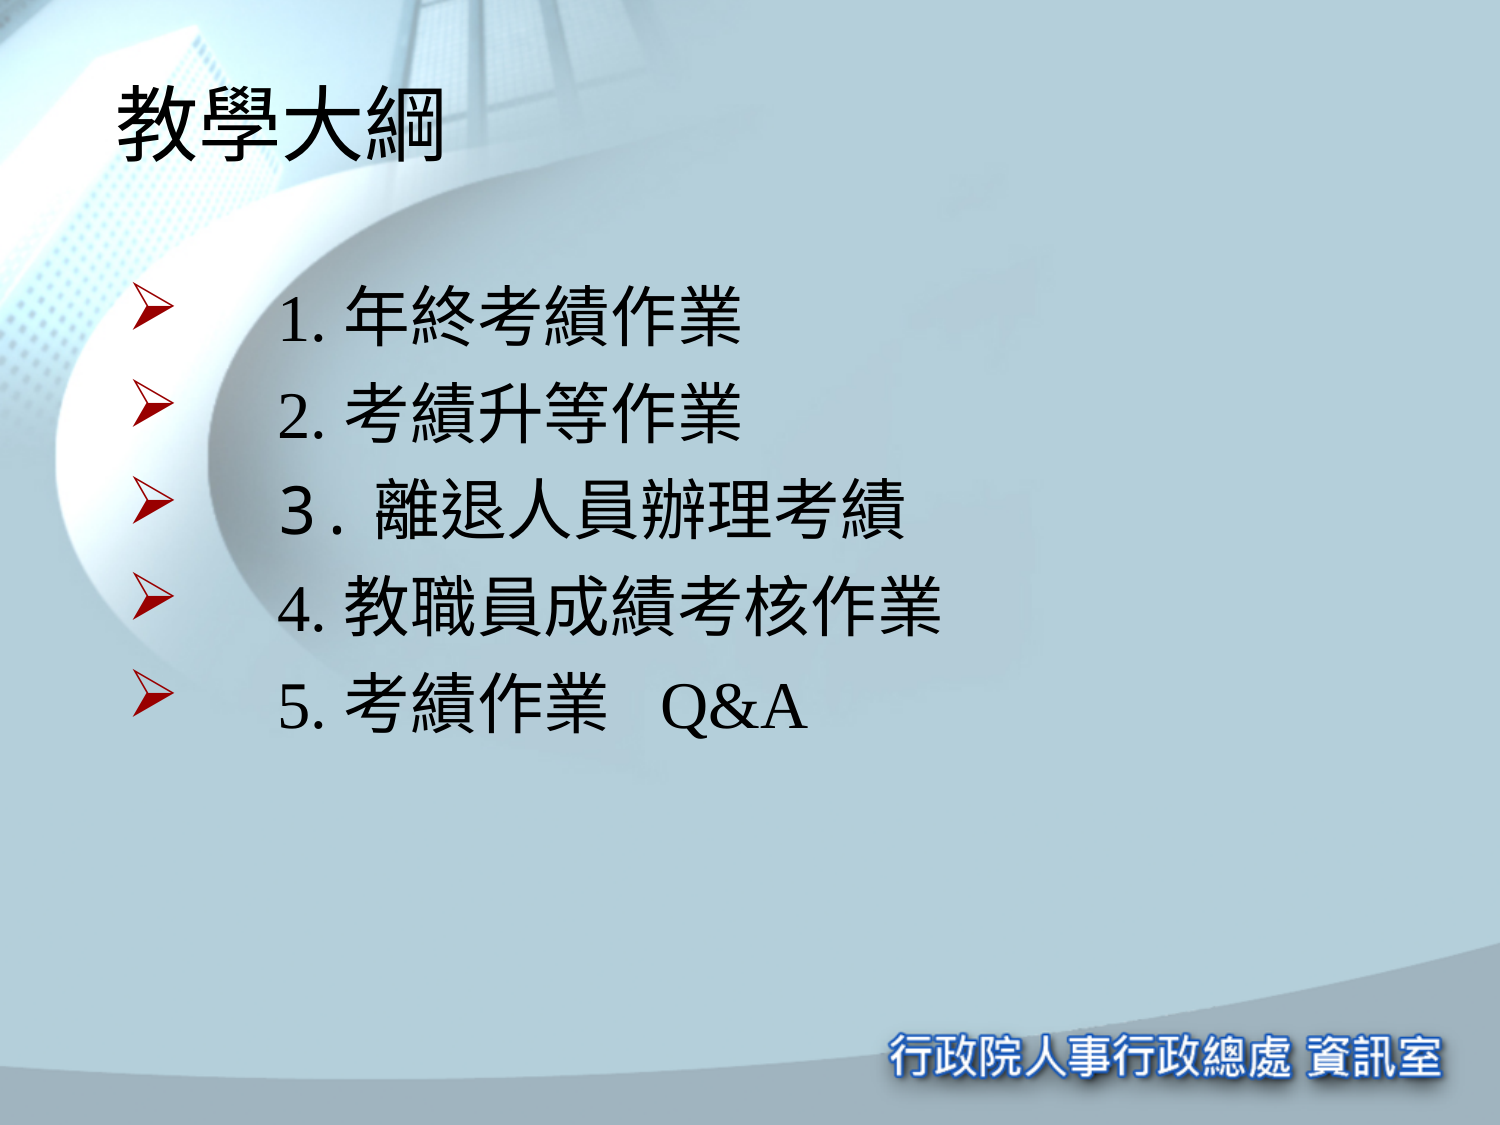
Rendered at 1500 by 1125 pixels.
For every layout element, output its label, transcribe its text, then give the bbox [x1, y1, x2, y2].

title 教學大綱 [100, 66, 1294, 179]
picture [0, 0, 1500, 1125]
list 1.年終考績作業 2.考績升等作業 3.離退人員辦理考績 4.教職員成績考核作業 5.考績作業 Q&A [112, 267, 1128, 787]
